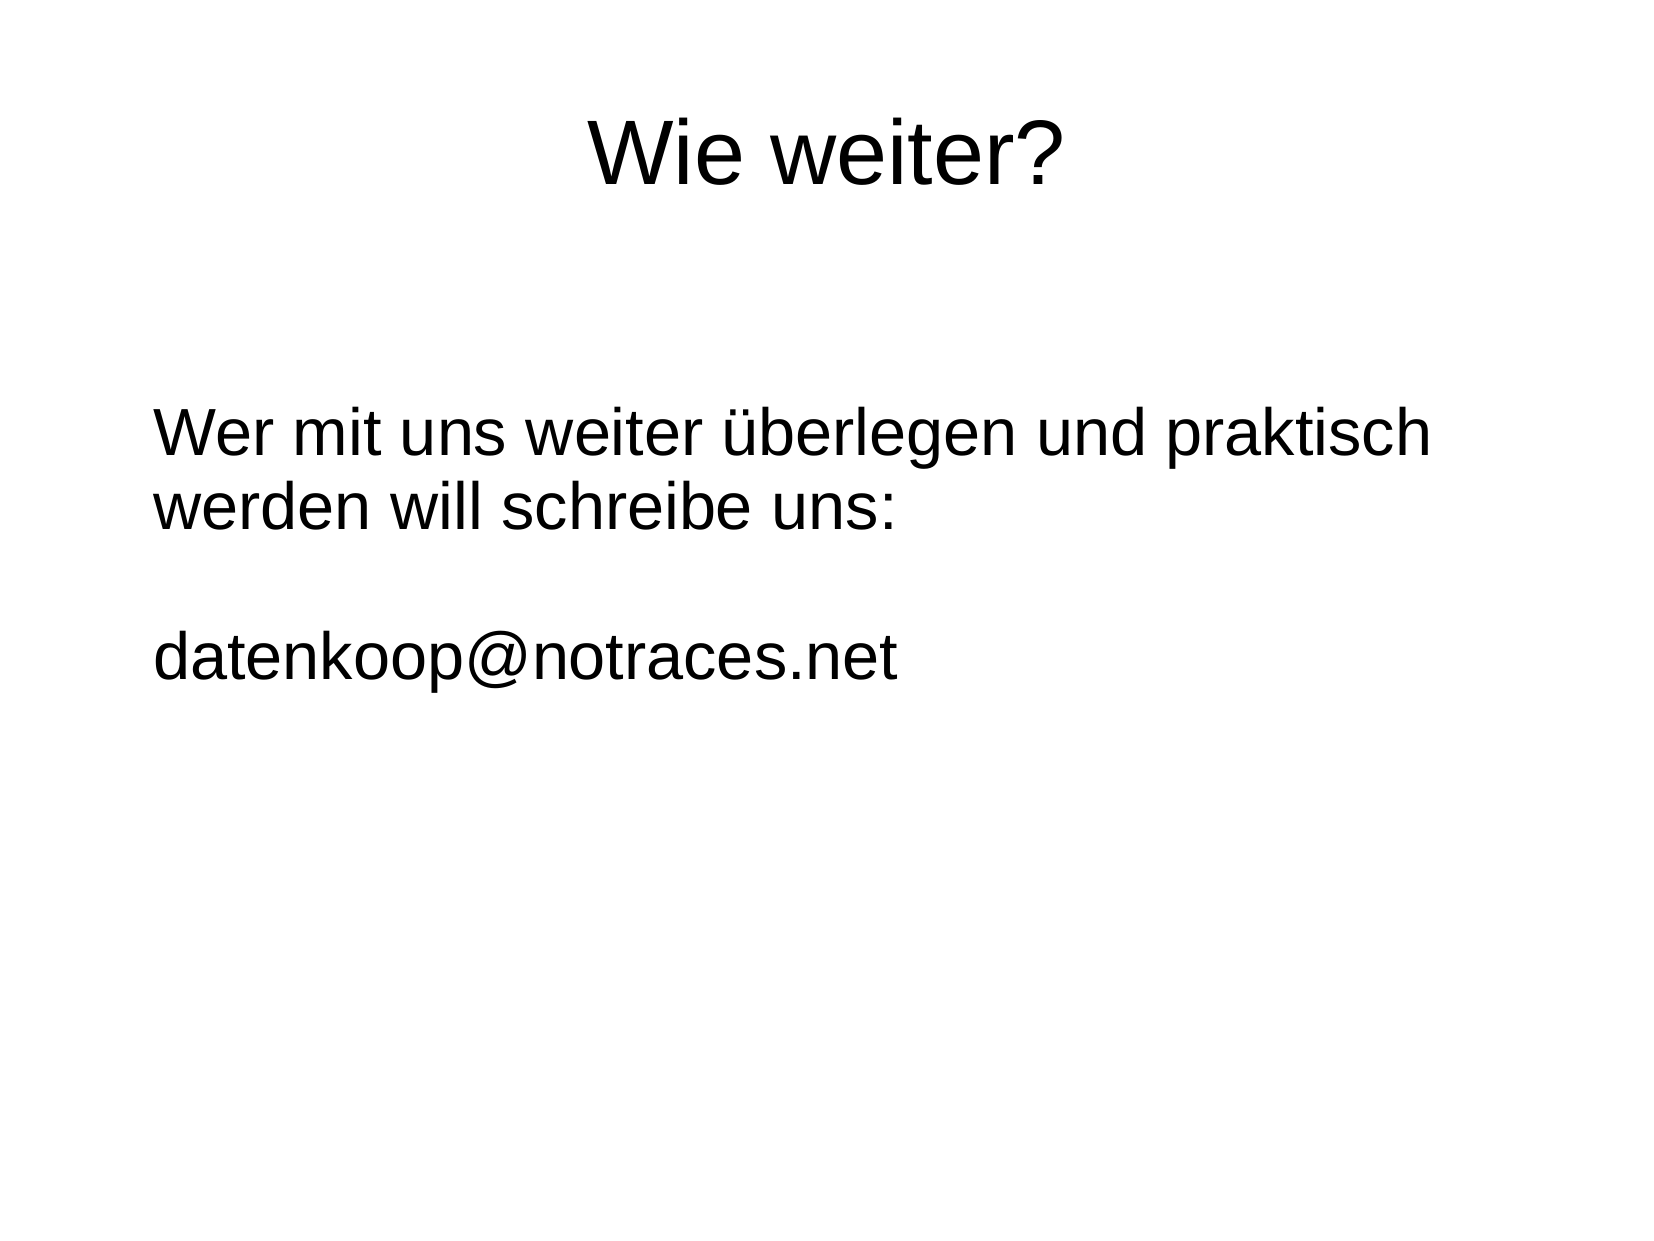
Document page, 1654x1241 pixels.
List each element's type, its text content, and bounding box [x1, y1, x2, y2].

title Wie weiter? [82, 49, 1571, 257]
list Wer mit uns weiter überlegen und praktisch werden will schreibe uns: datenkoop@notraces.net [82, 290, 1538, 1010]
